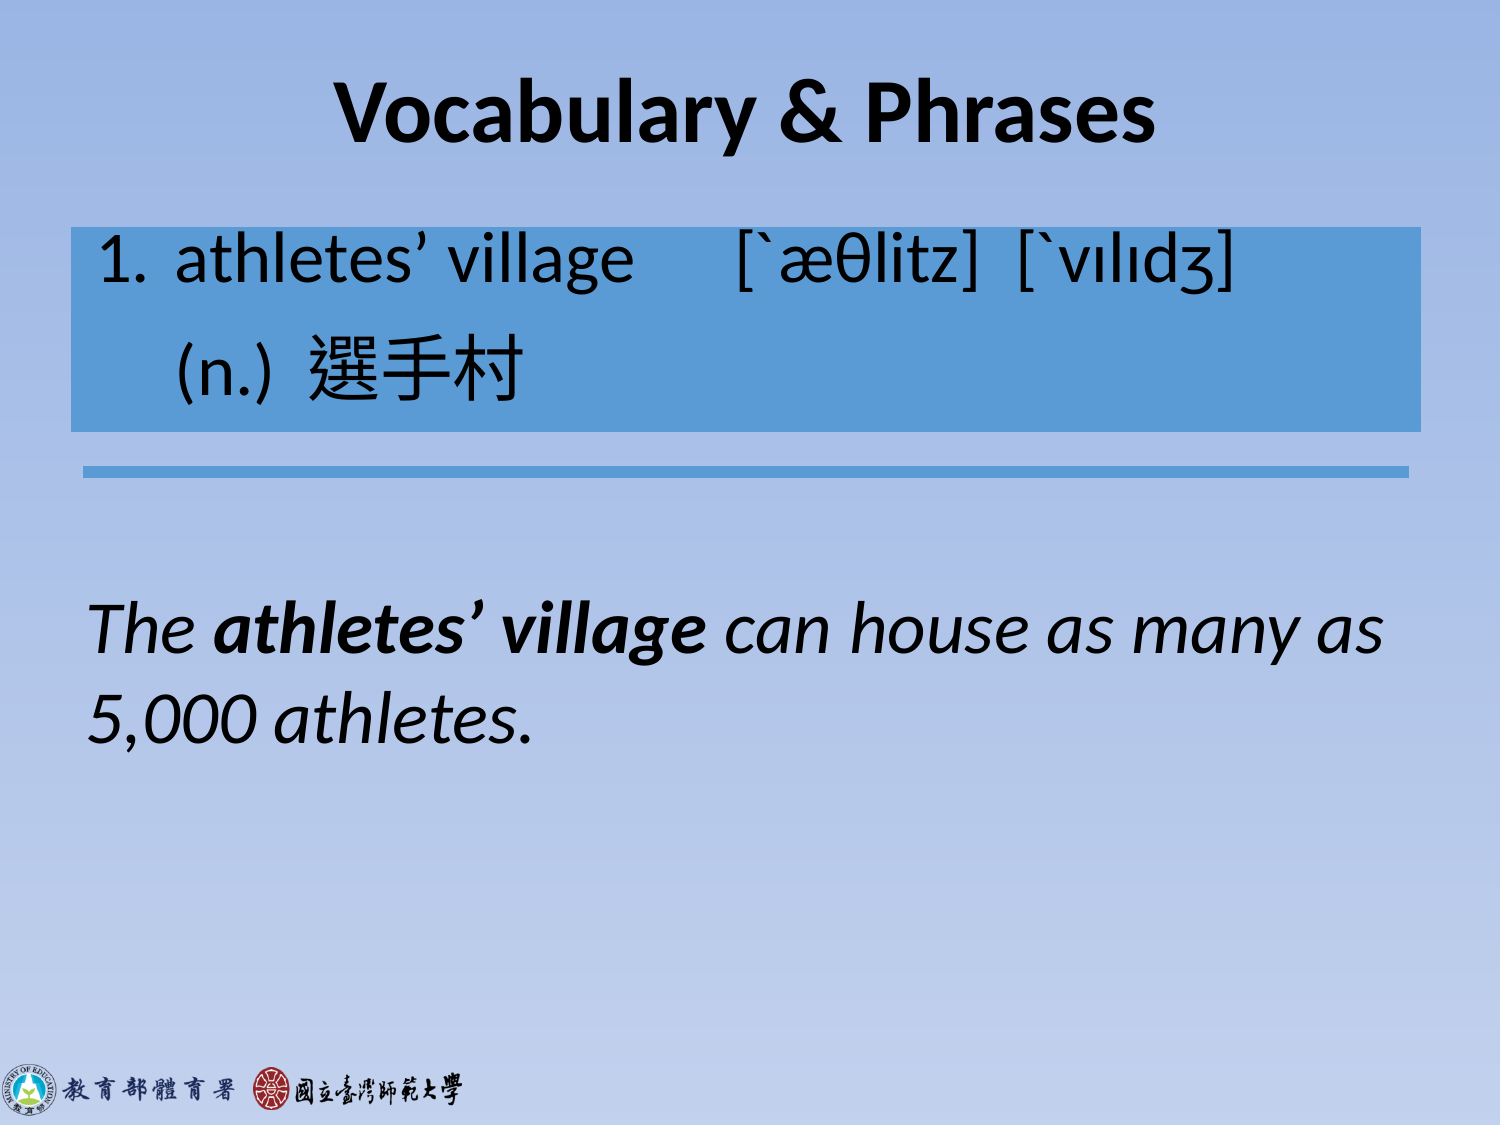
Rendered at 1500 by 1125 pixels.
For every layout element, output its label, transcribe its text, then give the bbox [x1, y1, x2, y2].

text_box [83, 466, 1409, 478]
table_header athletes’ village [175, 227, 734, 311]
table_cell (n.) 選手村 [175, 311, 1421, 432]
text_box The athletes’ village can house as many as 5,000 athletes. [70, 570, 1421, 768]
table_header [ˋæθlitz] [ˋvɪlɪdʒ] [734, 227, 1421, 311]
title Vocabulary & Phrases [70, 11, 1421, 200]
table_cell [71, 311, 175, 432]
table_header 1. [71, 227, 175, 311]
